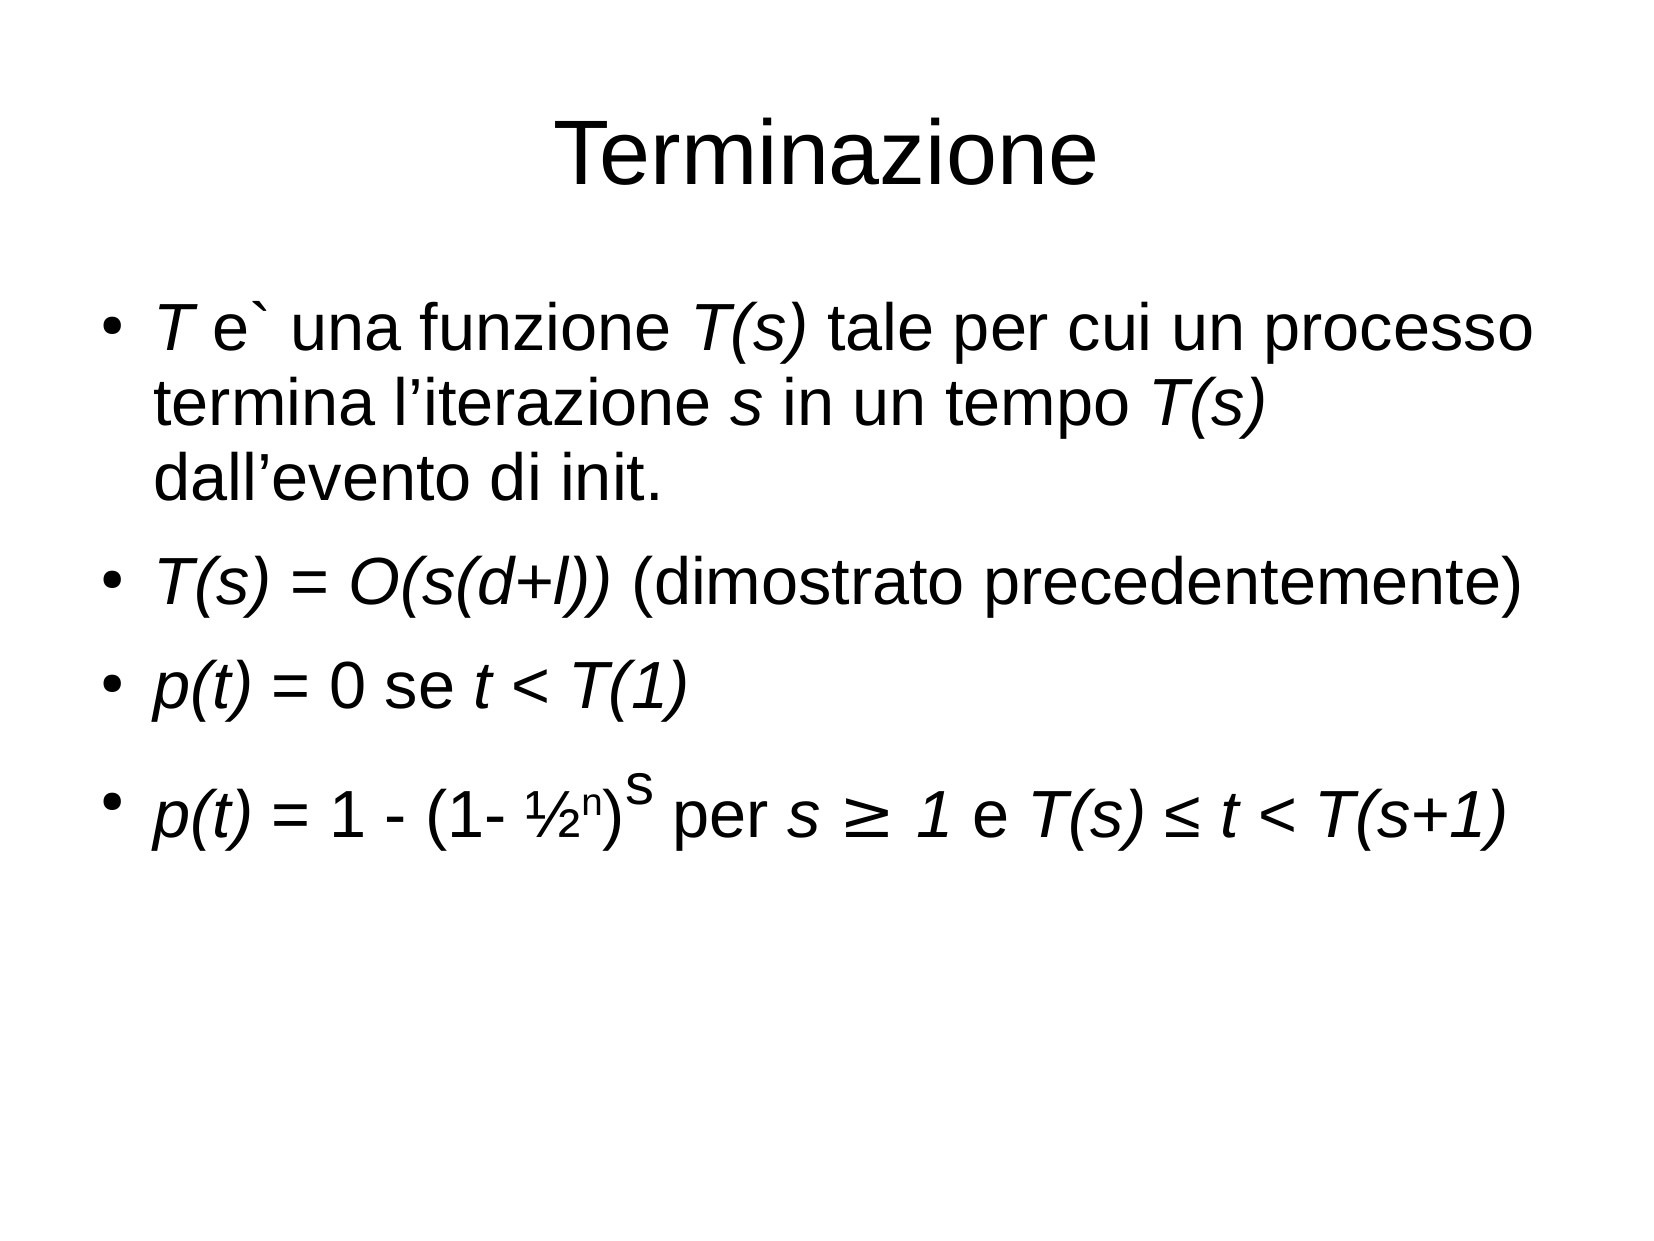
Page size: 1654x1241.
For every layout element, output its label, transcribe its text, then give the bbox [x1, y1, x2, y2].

list T e` una funzione T(s) tale per cui un processo termina l’iterazione s in un tempo T(s) dall’evento di init. T(s) = O(s(d+l)) (dimostrato precedentemente) p(t) = 0 se t < T(1) p(t) = 1 - (1- ½n)s per s ≥ 1 e T(s) ≤ t < T(s+1) [82, 290, 1571, 1010]
title Terminazione [82, 49, 1571, 257]
